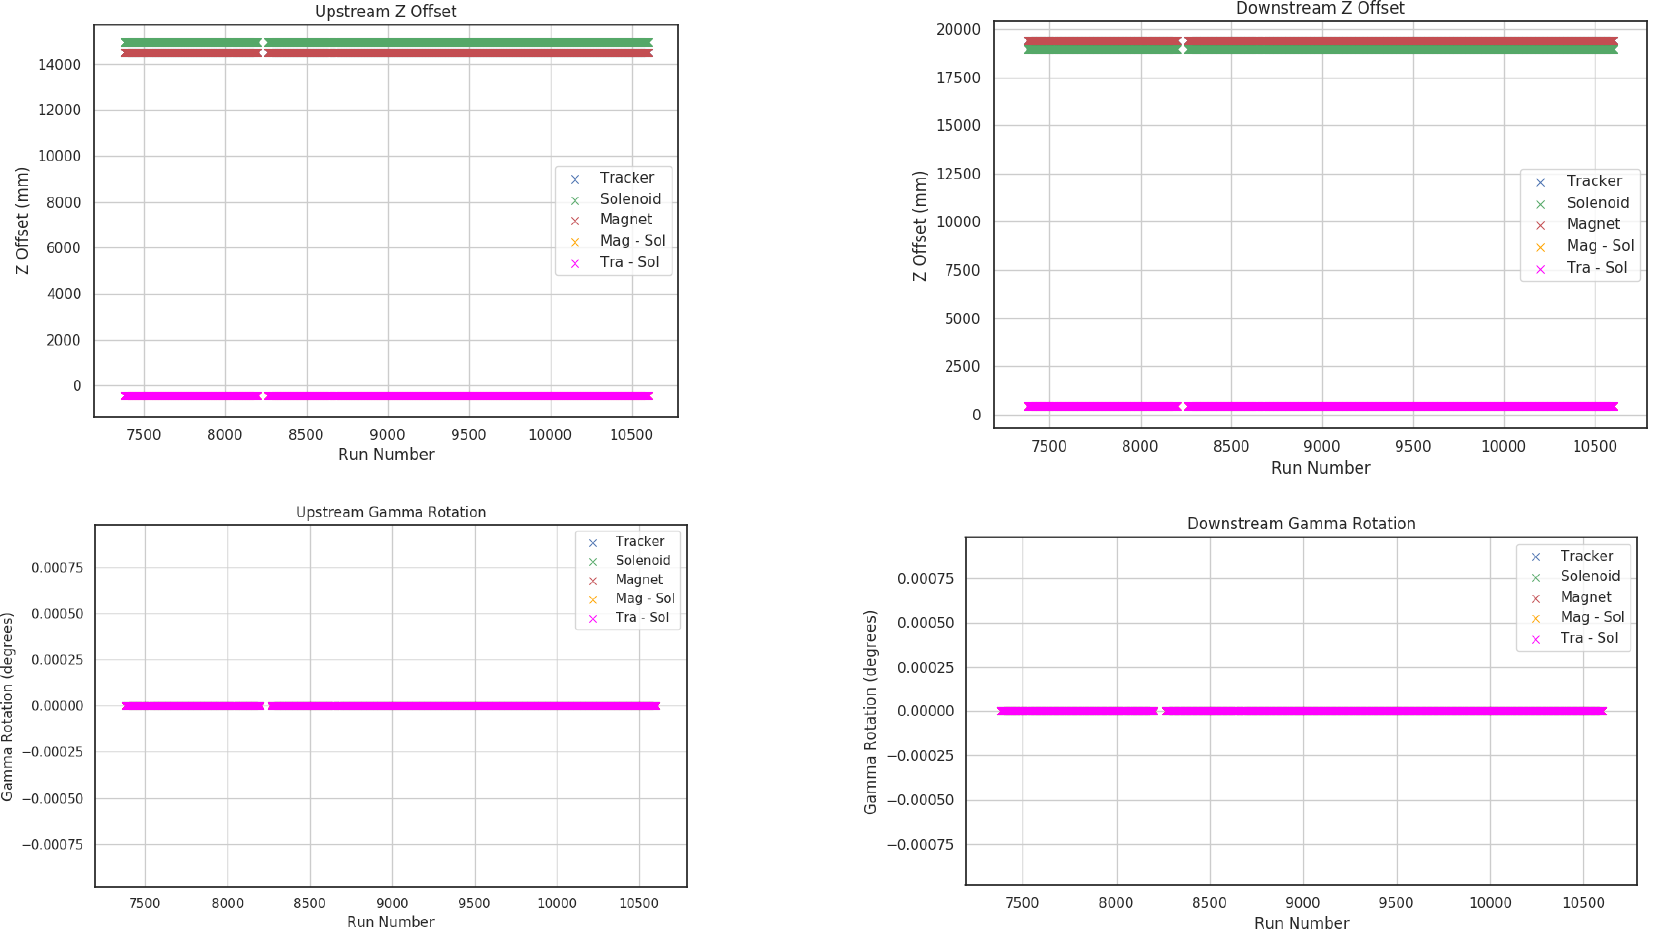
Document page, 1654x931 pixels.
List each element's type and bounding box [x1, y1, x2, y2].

picture [0, 496, 699, 931]
picture [5, 1, 697, 468]
picture [909, 0, 1654, 478]
picture [858, 507, 1650, 931]
